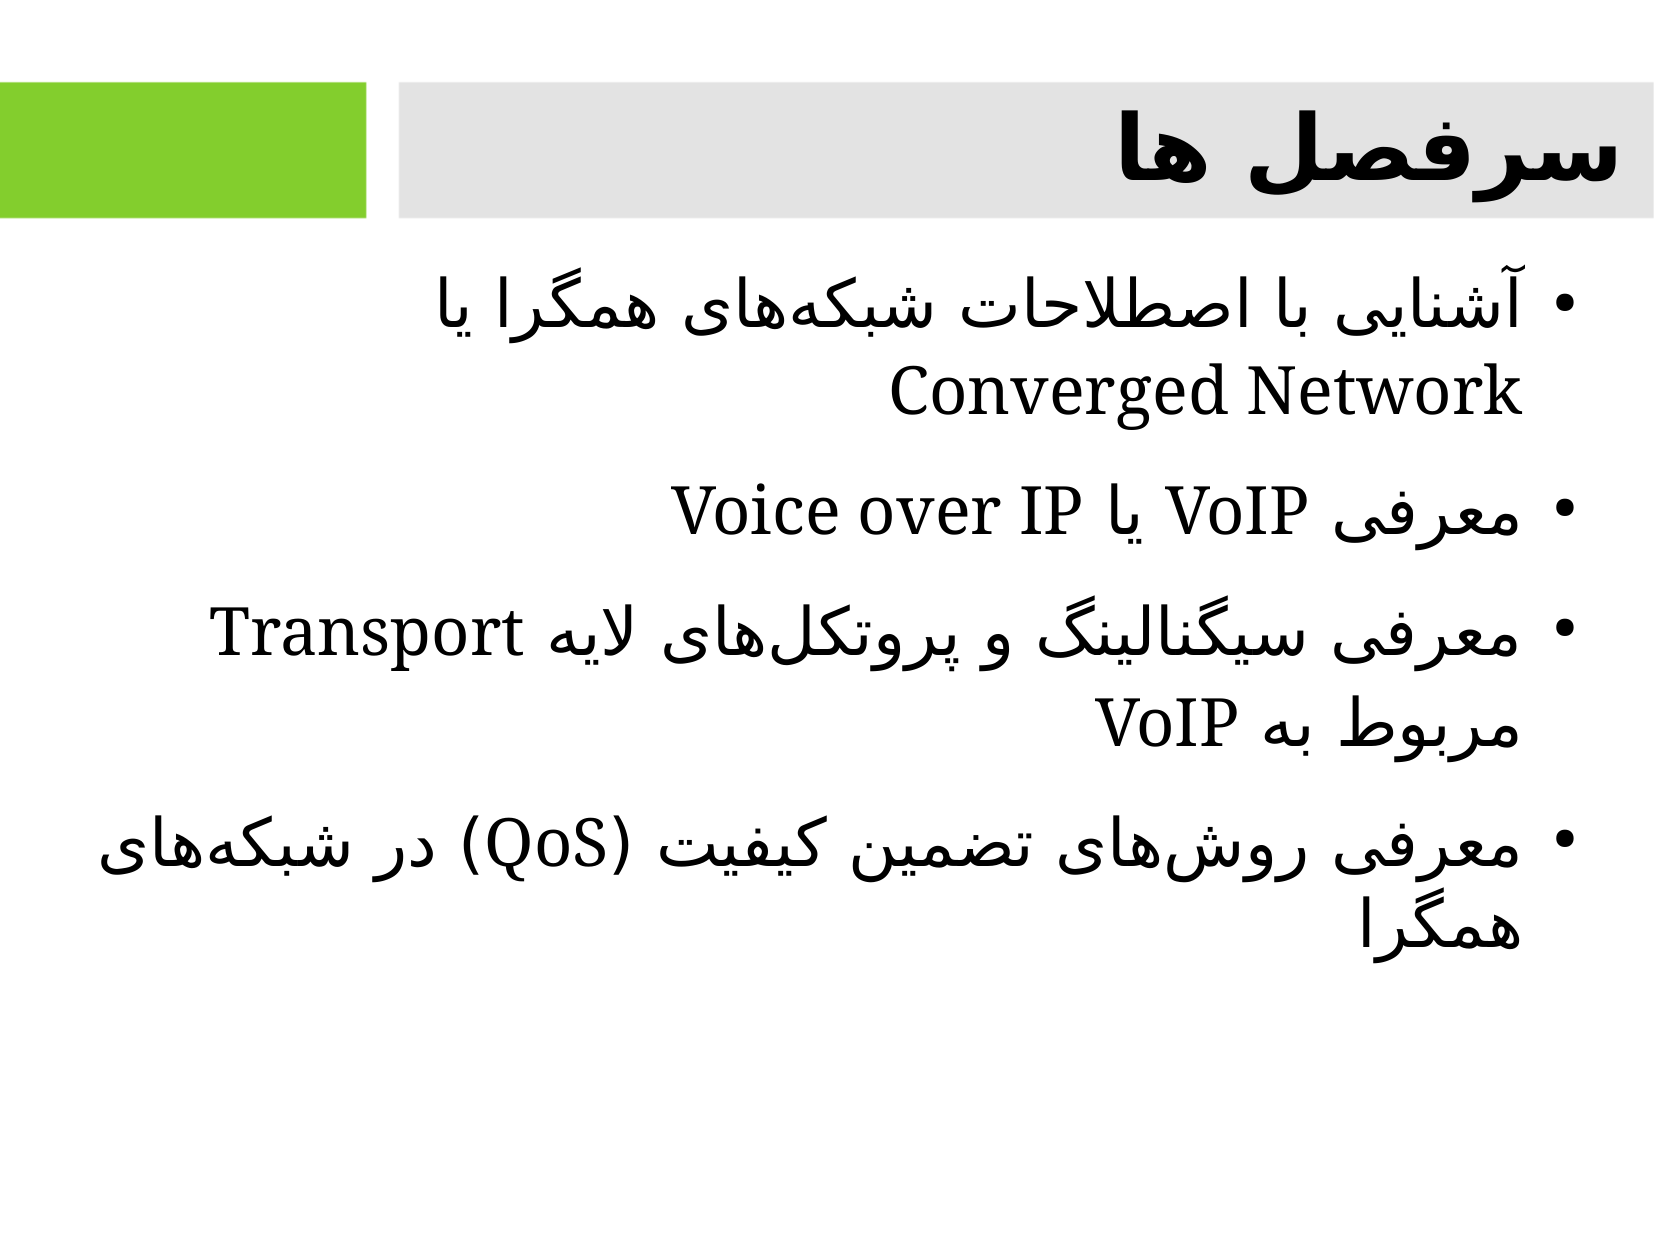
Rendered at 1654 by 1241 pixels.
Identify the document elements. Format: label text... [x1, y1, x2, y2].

title سرفصل ها [313, 73, 1625, 223]
list آشنایی با اصطلاحات شبکه‌های همگرا یا Converged Network معرفی VoIP یا Voice over IP معرفی سیگنالینگ و پروتکل‌های لایه Transport مربوط به VoIP معرفی روش‌های تضمین کیفیت (QoS) در شبکه‌های همگرا [82, 265, 1595, 1152]
picture [0, 0, 1654, 1241]
